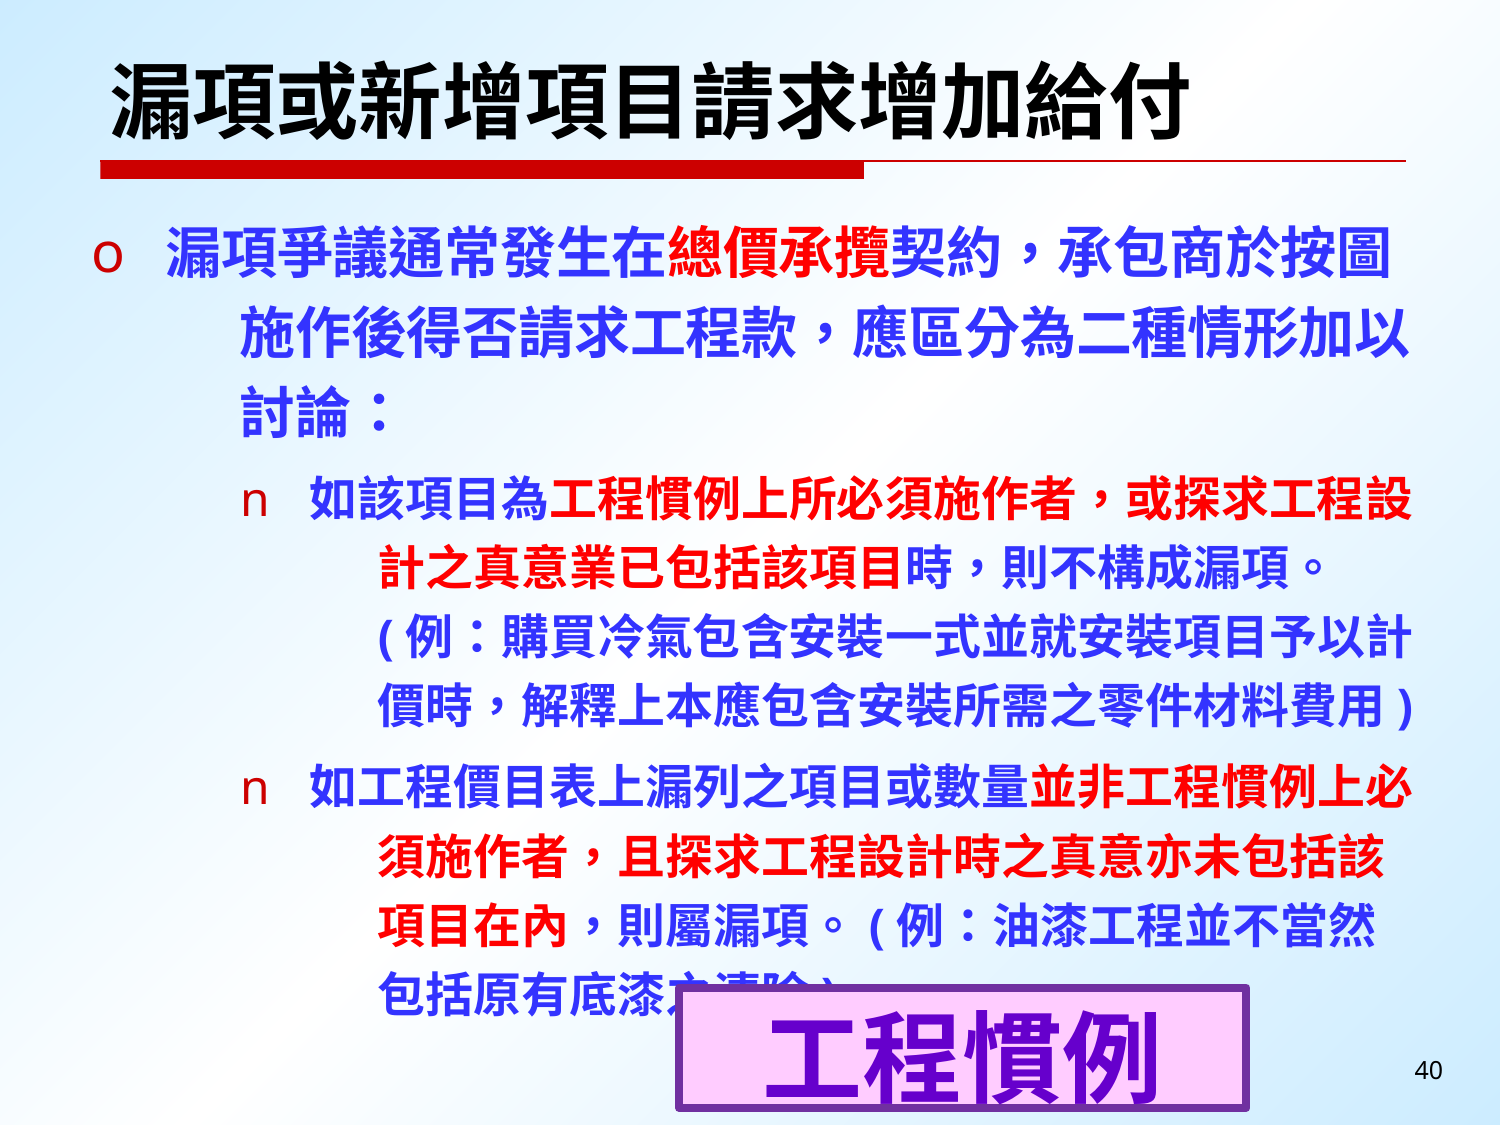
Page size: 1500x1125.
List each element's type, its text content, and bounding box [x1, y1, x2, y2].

text_box 工程慣例 [679, 988, 1246, 1108]
list 漏項爭議通常發生在總價承攬契約，承包商於按圖施作後得否請求工程款，應區分為二種情形加以討論： 如該項目為工程慣例上所必須施作者，或探求工程設計之真意業已包括該項目時，則不構成漏項。(例：購買冷氣包含安裝一式並就安裝項目予以計價時，解釋上本應包含安裝所需之零件材料費用) 如工程價目表上漏列之項目或數量並非工程慣例上必須施作者，且探求工程設計時之真意亦未包括該項目在內，則屬漏項。(例：油漆工程並不當然包括原有底漆之清除) [76, 196, 1436, 1094]
title 漏項或新增項目請求增加給付 [94, 30, 1407, 158]
